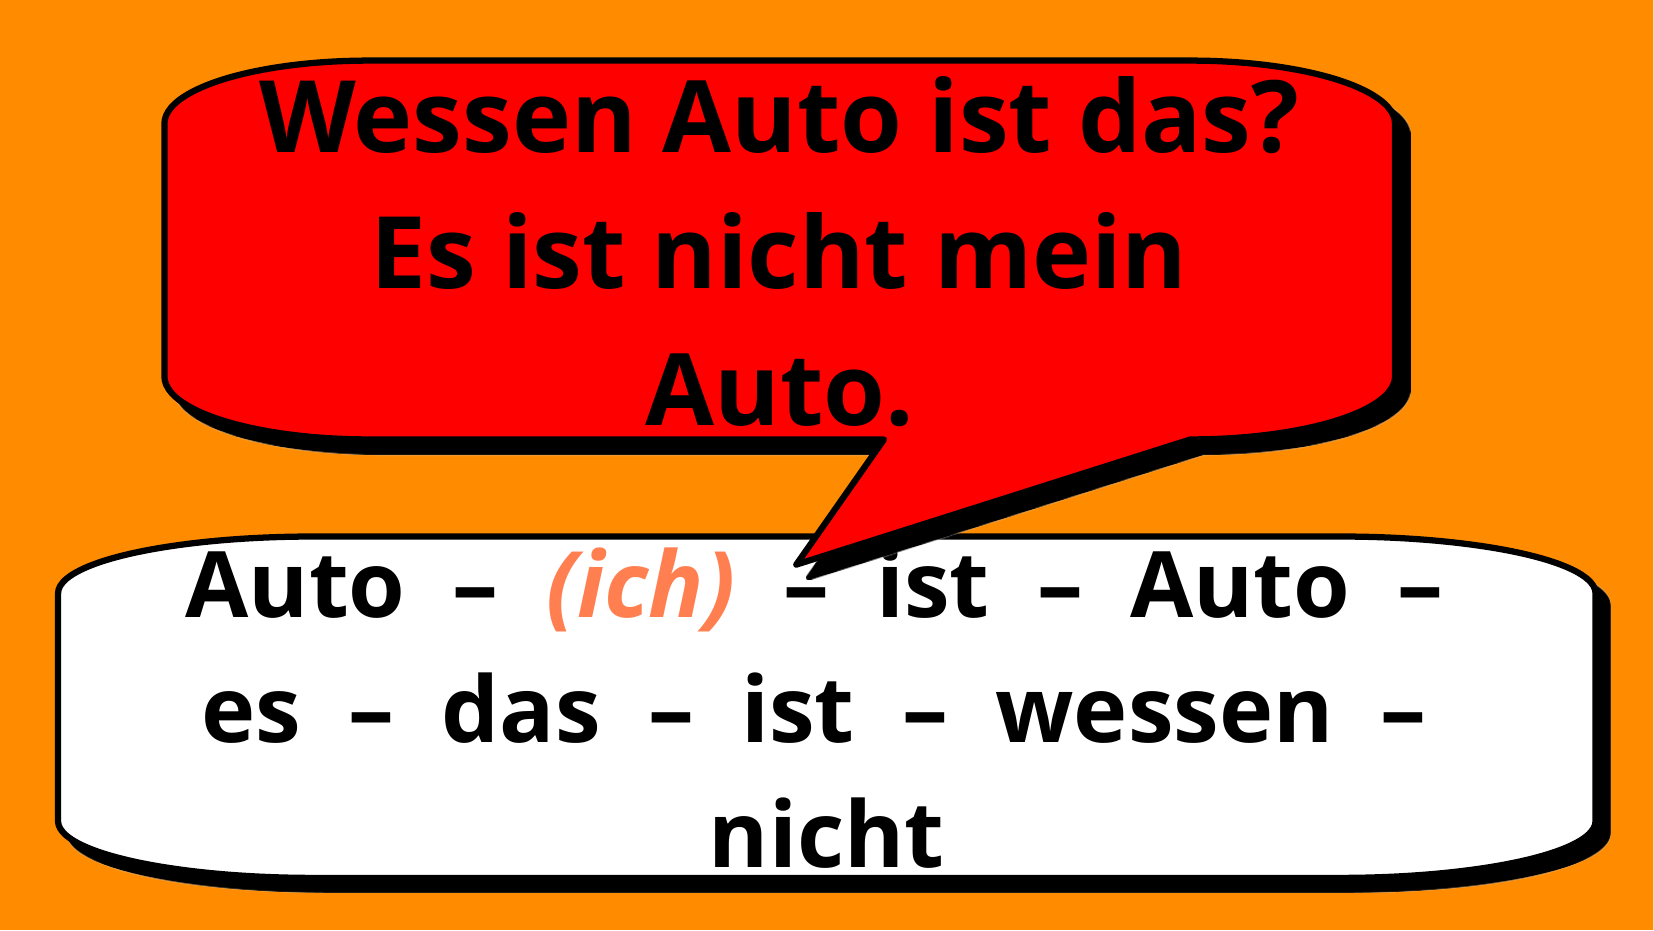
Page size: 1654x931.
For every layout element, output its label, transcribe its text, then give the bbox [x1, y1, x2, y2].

text_box Wessen Auto ist das? Es ist nicht mein Auto. [164, 60, 1396, 565]
text_box Auto – (ich) – ist – Auto – es – das – ist – wessen – nicht [58, 536, 1596, 878]
